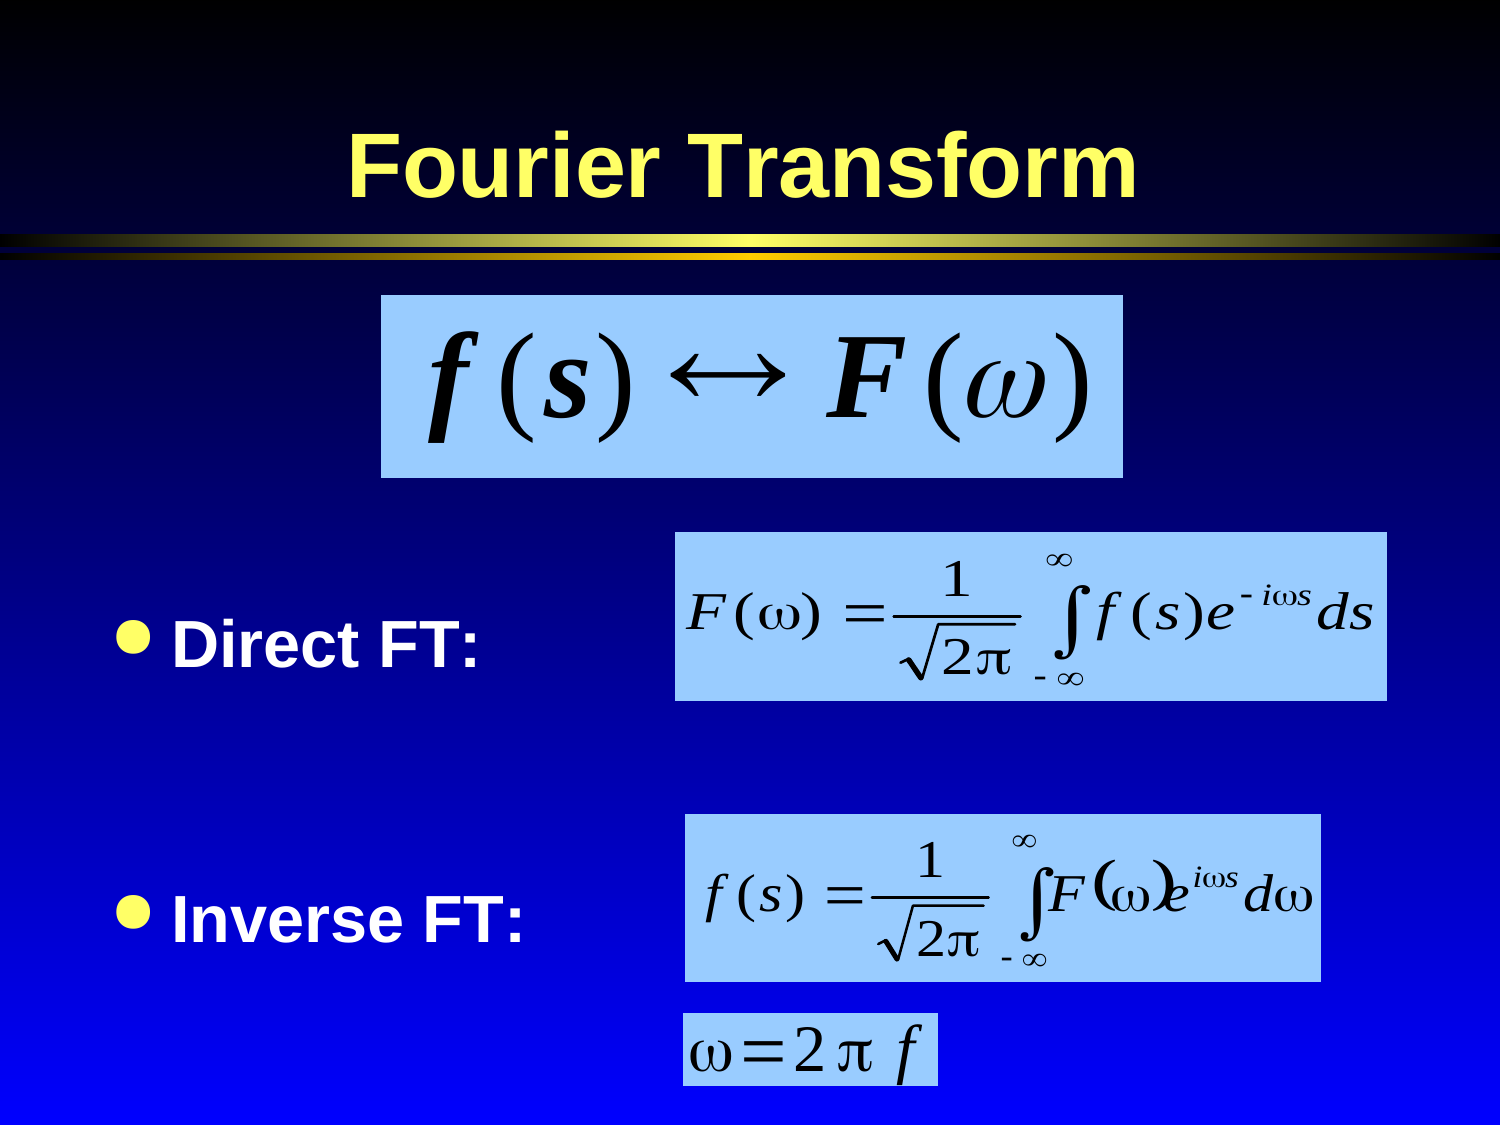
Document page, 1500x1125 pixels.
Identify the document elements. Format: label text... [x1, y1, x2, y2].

chart [682, 1012, 938, 1087]
title Fourier Transform [99, 37, 1388, 225]
chart [381, 295, 1124, 479]
chart [685, 813, 1321, 982]
chart [675, 532, 1388, 701]
list Direct FT: Inverse FT: [99, 599, 1388, 1048]
